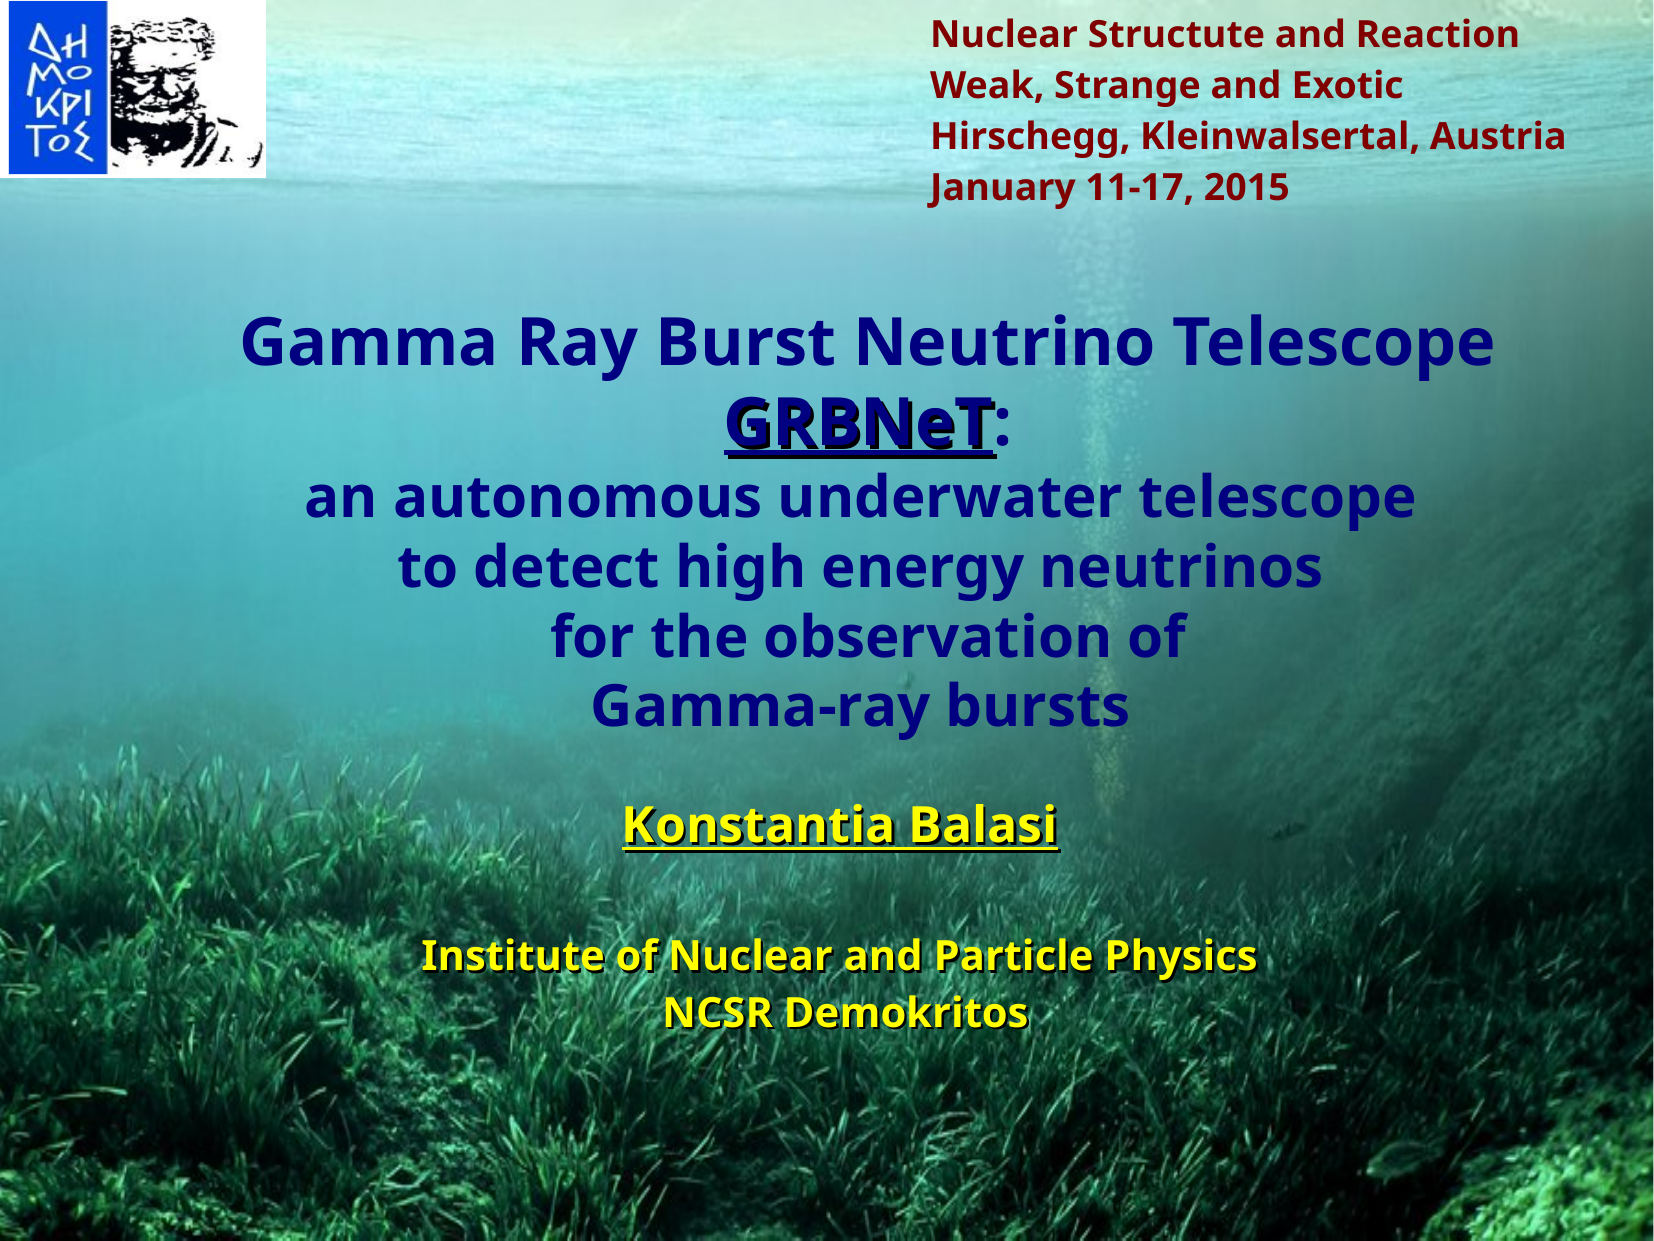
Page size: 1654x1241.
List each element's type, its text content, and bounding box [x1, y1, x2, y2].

picture [890, 1011, 898, 1022]
text_box Gamma Ray Burst Neutrino Telescope GRBNeT: an autonomous underwater telescope to detect high energy neutrinos for the observation of Gamma-ray bursts [58, 236, 1654, 802]
text_box Konstantia Balasi Institute of Nuclear and Particle Physics NCSR Demokritos [101, 802, 1579, 1011]
text_box Nuclear Structute and Reaction Weak, Strange and Exotic Hirschegg, Kleinwalsertal, Austria January 11-17, 2015 [915, 0, 1654, 296]
picture [0, 0, 1654, 1241]
picture [796, 1011, 805, 1022]
picture [992, 1011, 999, 1022]
